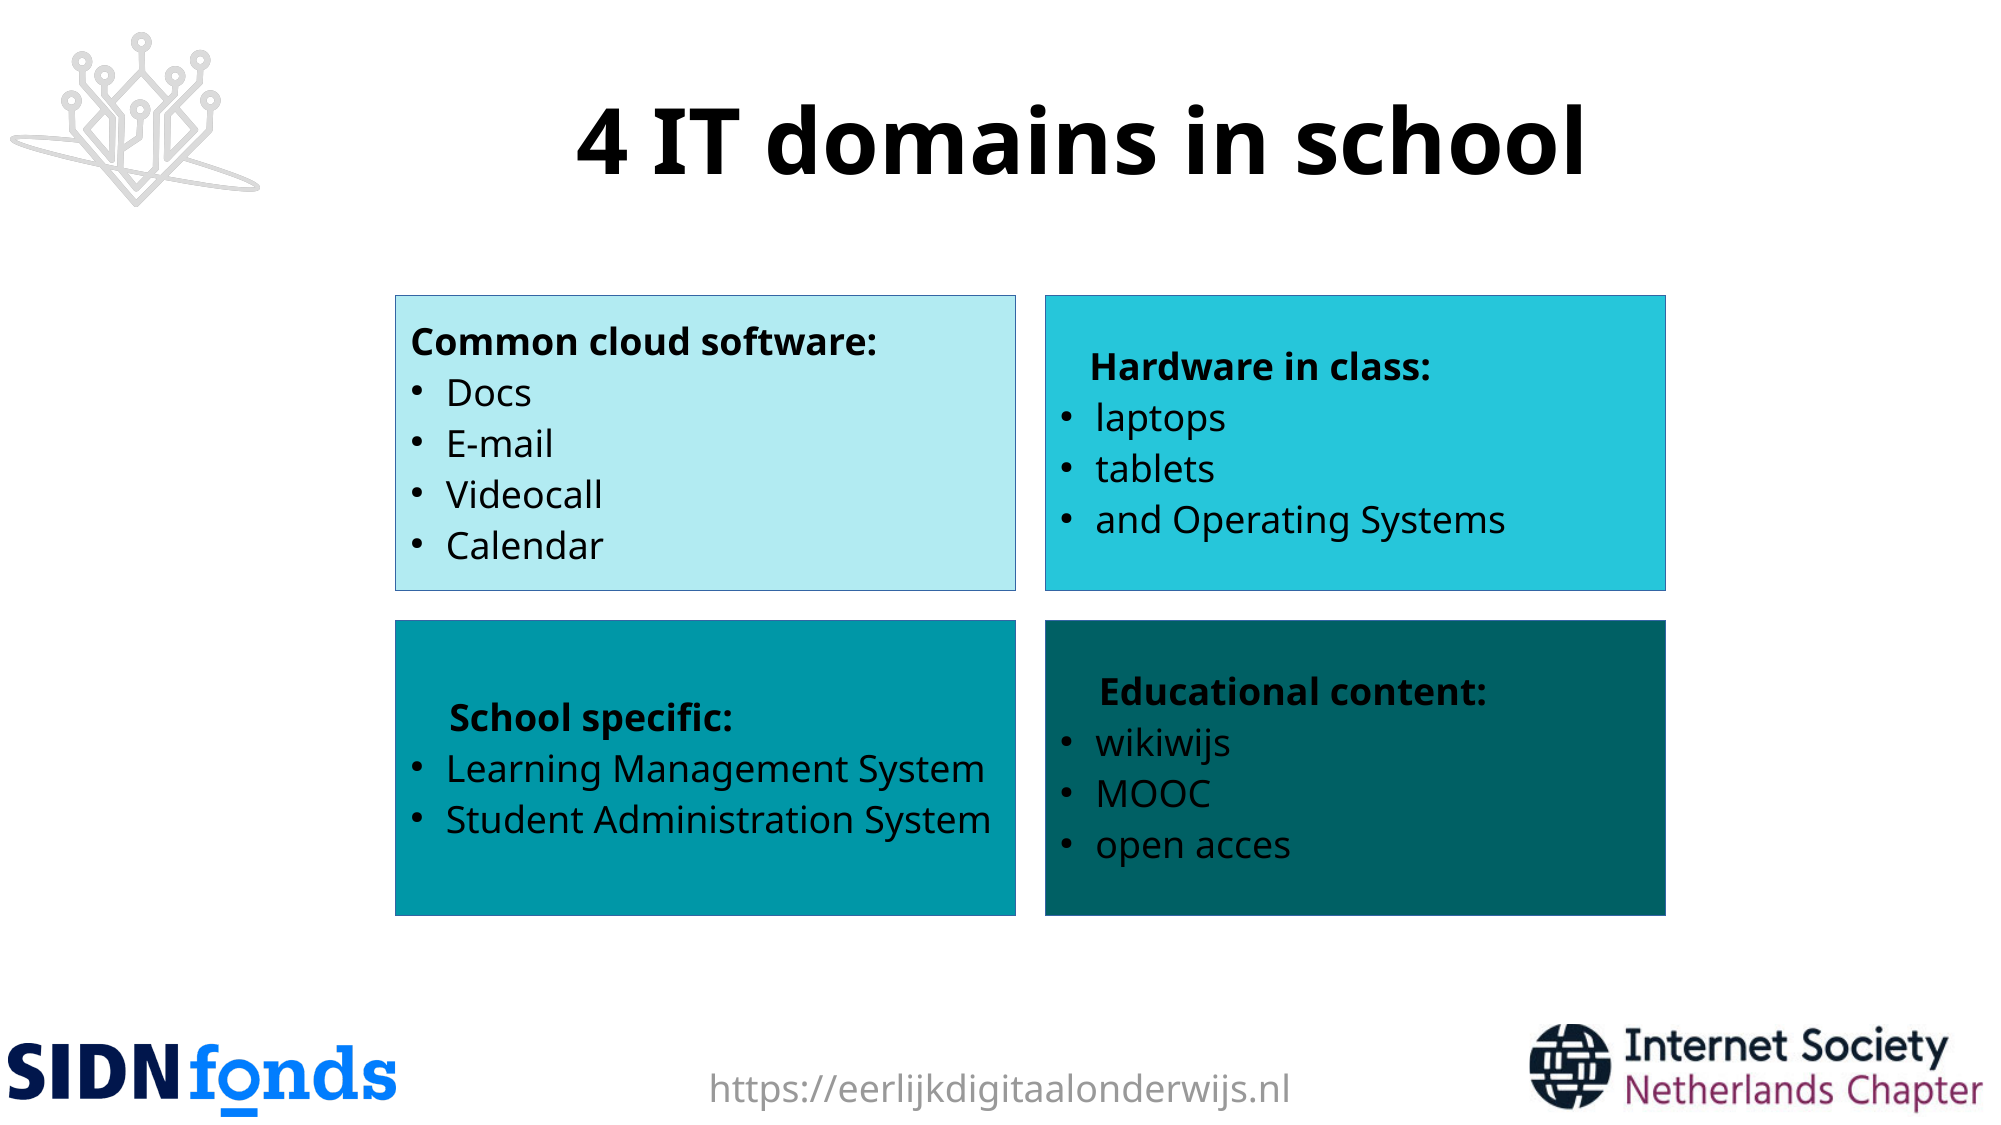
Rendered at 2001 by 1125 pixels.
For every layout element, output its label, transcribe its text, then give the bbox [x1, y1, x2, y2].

title 4 IT domains in school [265, 44, 1900, 233]
text_box School specific: Learning Management System Student Administration System [395, 620, 1016, 916]
text_box Common cloud software: Docs E-mail Videocall Calendar [395, 295, 1016, 591]
picture [1529, 1024, 1995, 1117]
text_box Hardware in class: laptops tablets and Operating Systems [1045, 295, 1666, 591]
picture [8, 1043, 396, 1117]
text_box Educational content: wikiwijs MOOC open acces [1045, 620, 1666, 916]
